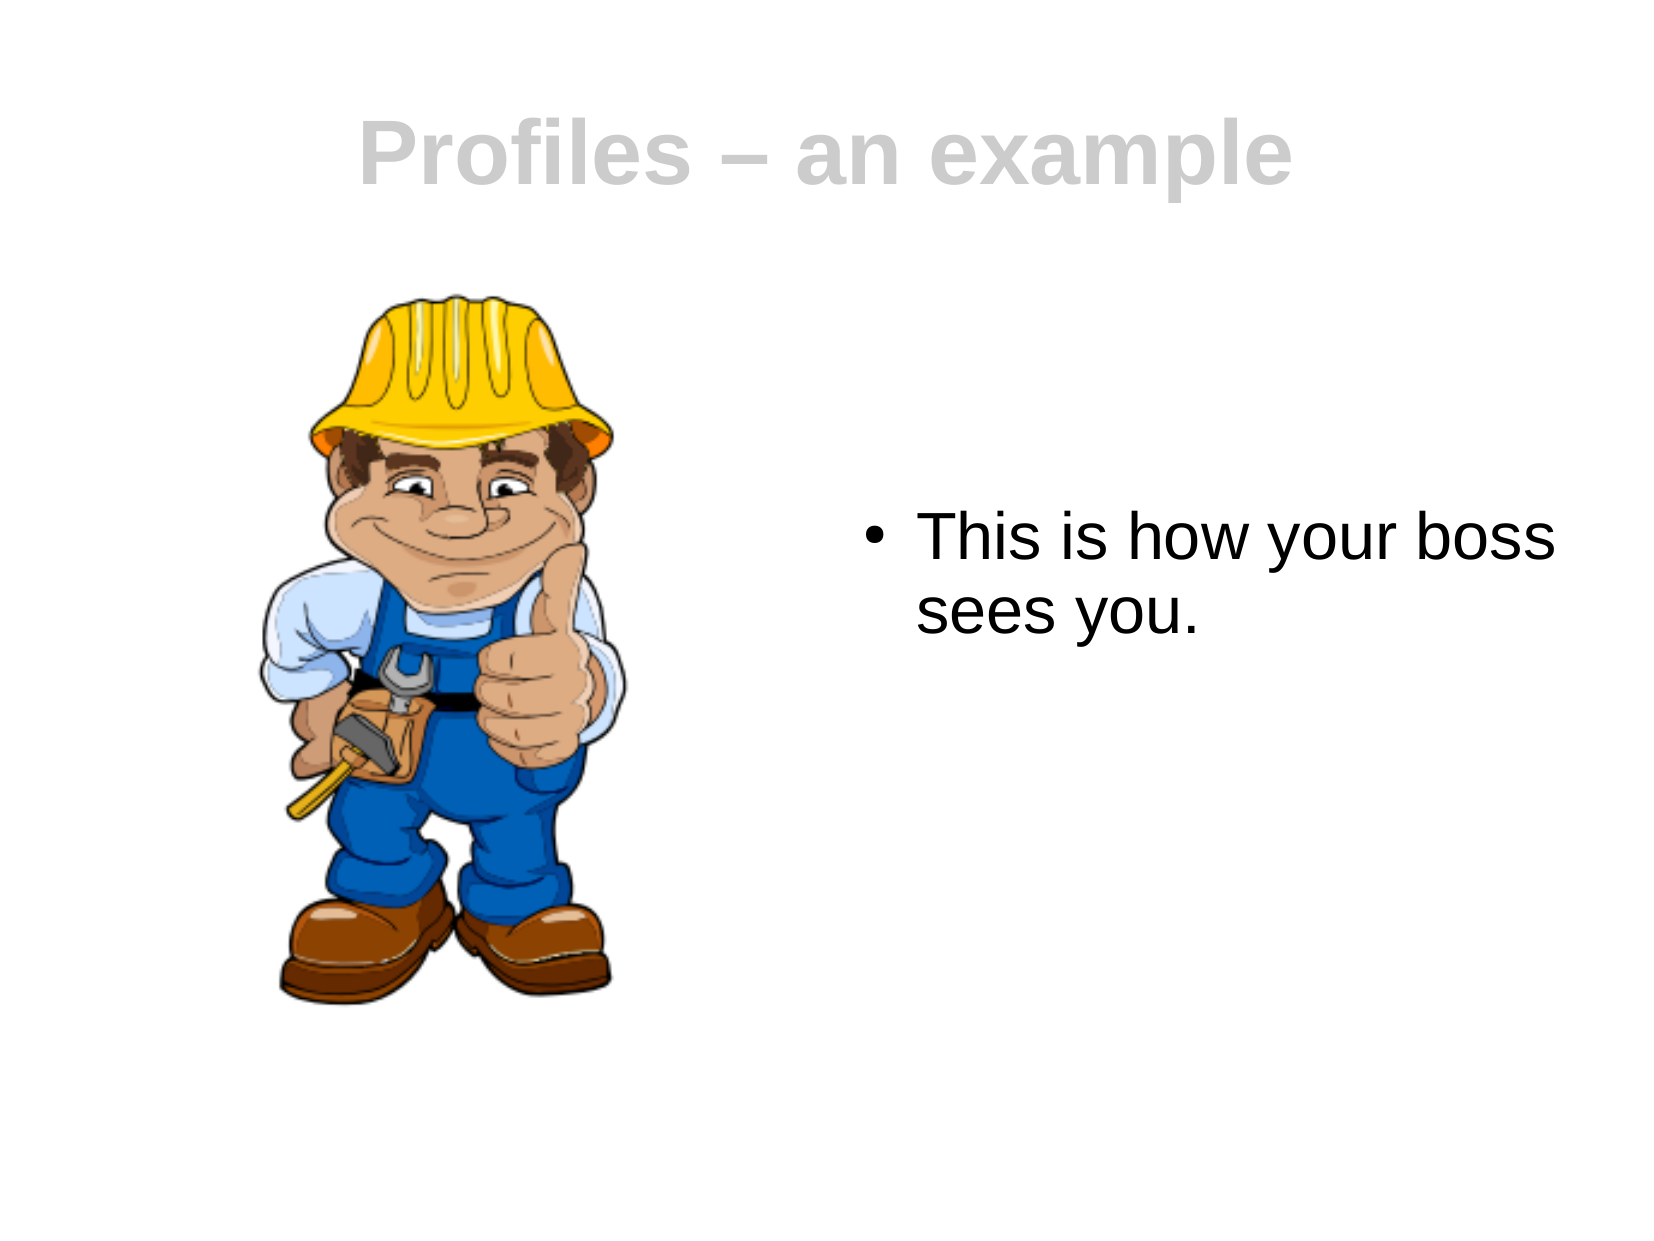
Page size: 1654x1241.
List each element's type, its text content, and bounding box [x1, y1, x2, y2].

list This is how your boss sees you. [845, 290, 1572, 1010]
title Profiles – an example [82, 49, 1571, 257]
picture [249, 290, 643, 1010]
